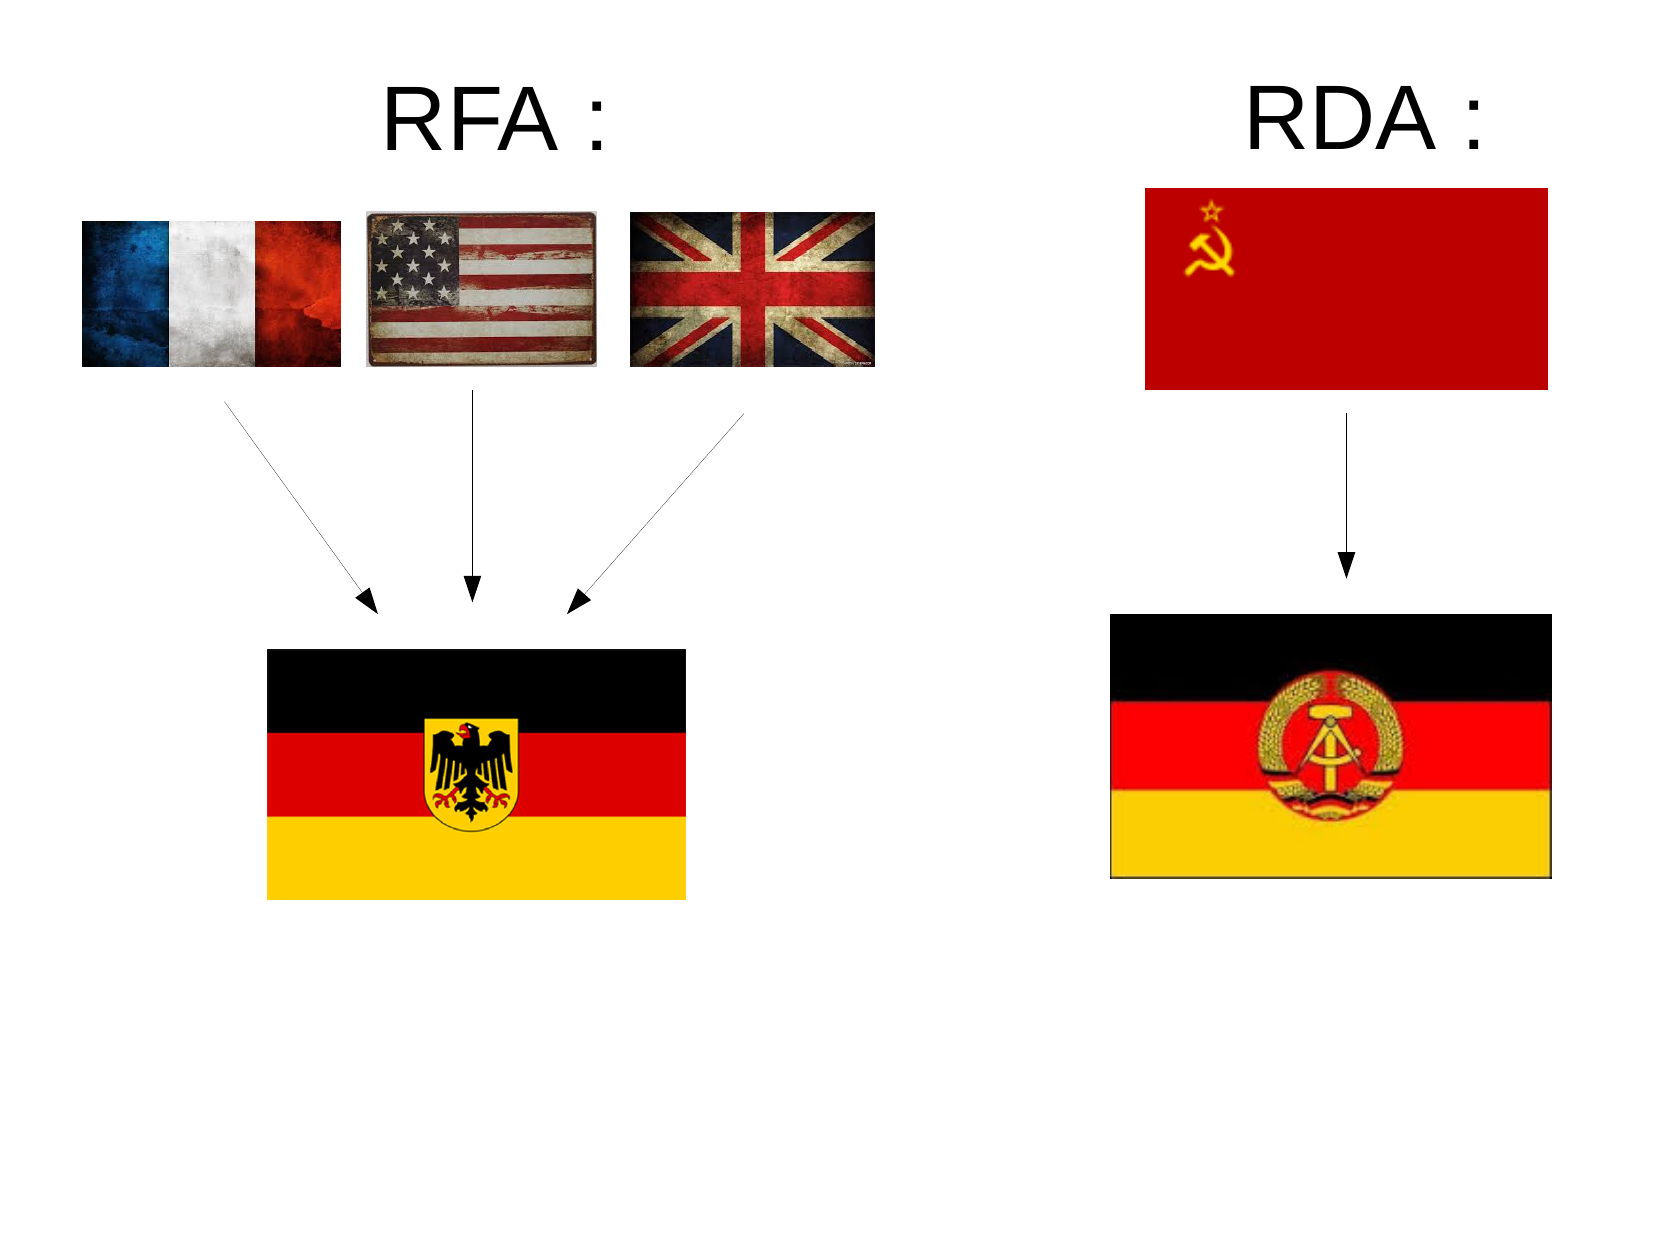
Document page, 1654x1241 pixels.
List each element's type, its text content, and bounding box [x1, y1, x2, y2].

picture [366, 211, 597, 367]
picture [1145, 188, 1548, 390]
picture [267, 649, 686, 900]
text_box RDA : [1228, 59, 1560, 177]
picture [1110, 614, 1552, 879]
picture [82, 221, 341, 367]
text_box RFA : [366, 59, 1004, 178]
picture [630, 212, 875, 367]
